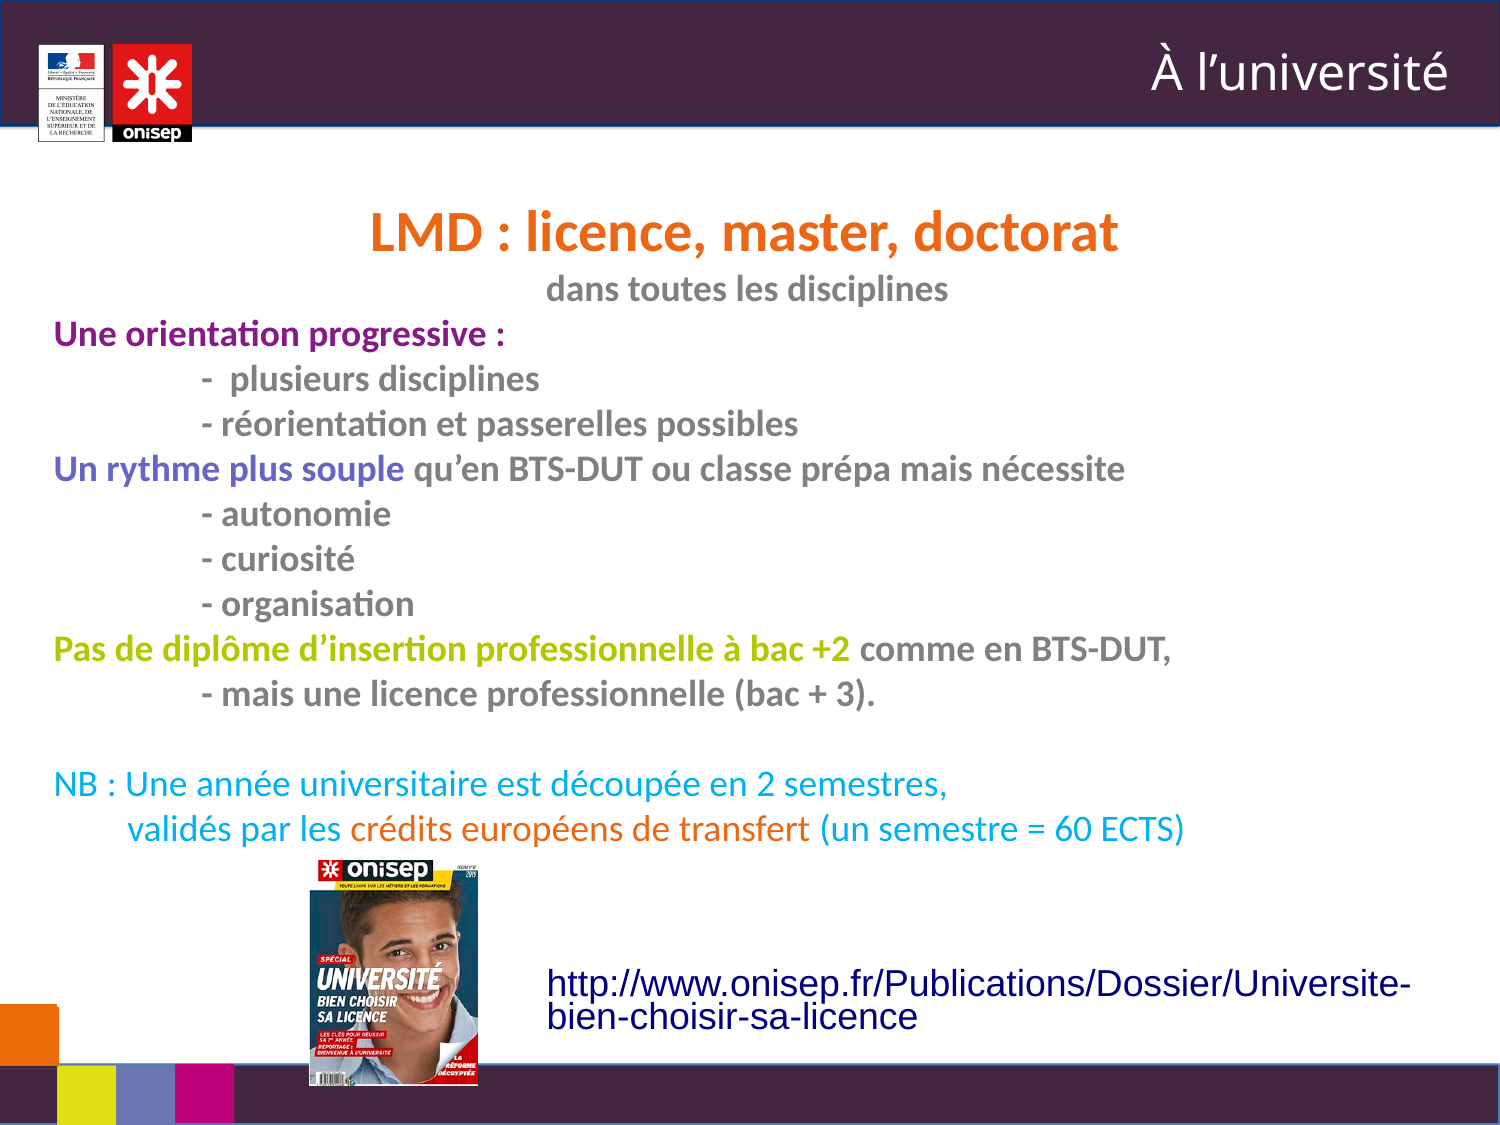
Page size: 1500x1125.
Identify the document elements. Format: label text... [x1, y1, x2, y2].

picture [674, 1012, 685, 1027]
picture [773, 1019, 783, 1027]
text_box À l’université [386, 30, 1465, 111]
text_box http://www.onisep.fr/Publications/Dossier/Universite-bien-choisir-sa-licence [531, 954, 1428, 1012]
text_box LMD : licence, master, doctorat dans toutes les disciplines Une orientation progressive : - plusieurs disciplines - réorientation et passerelles possibles Un rythme plus souple qu’en BTS-DUT ou classe prépa mais nécessite - autonomie - curiosité - organisation Pas de diplôme d’insertion professionnelle à bac +2 comme en BTS-DUT, - mais une licence professionnelle (bac + 3). NB : Une année universitaire est découpée en 2 semestres, validés par les crédits européens de transfert (un semestre = 60 ECTS) [38, 186, 1465, 901]
picture [842, 1012, 853, 1017]
text_box [0, 1006, 60, 1066]
picture [580, 1012, 591, 1017]
text_box [0, 0, 1500, 125]
picture [0, 860, 1500, 1125]
picture [902, 1012, 913, 1017]
picture [552, 1012, 562, 1027]
picture [0, 44, 1500, 142]
